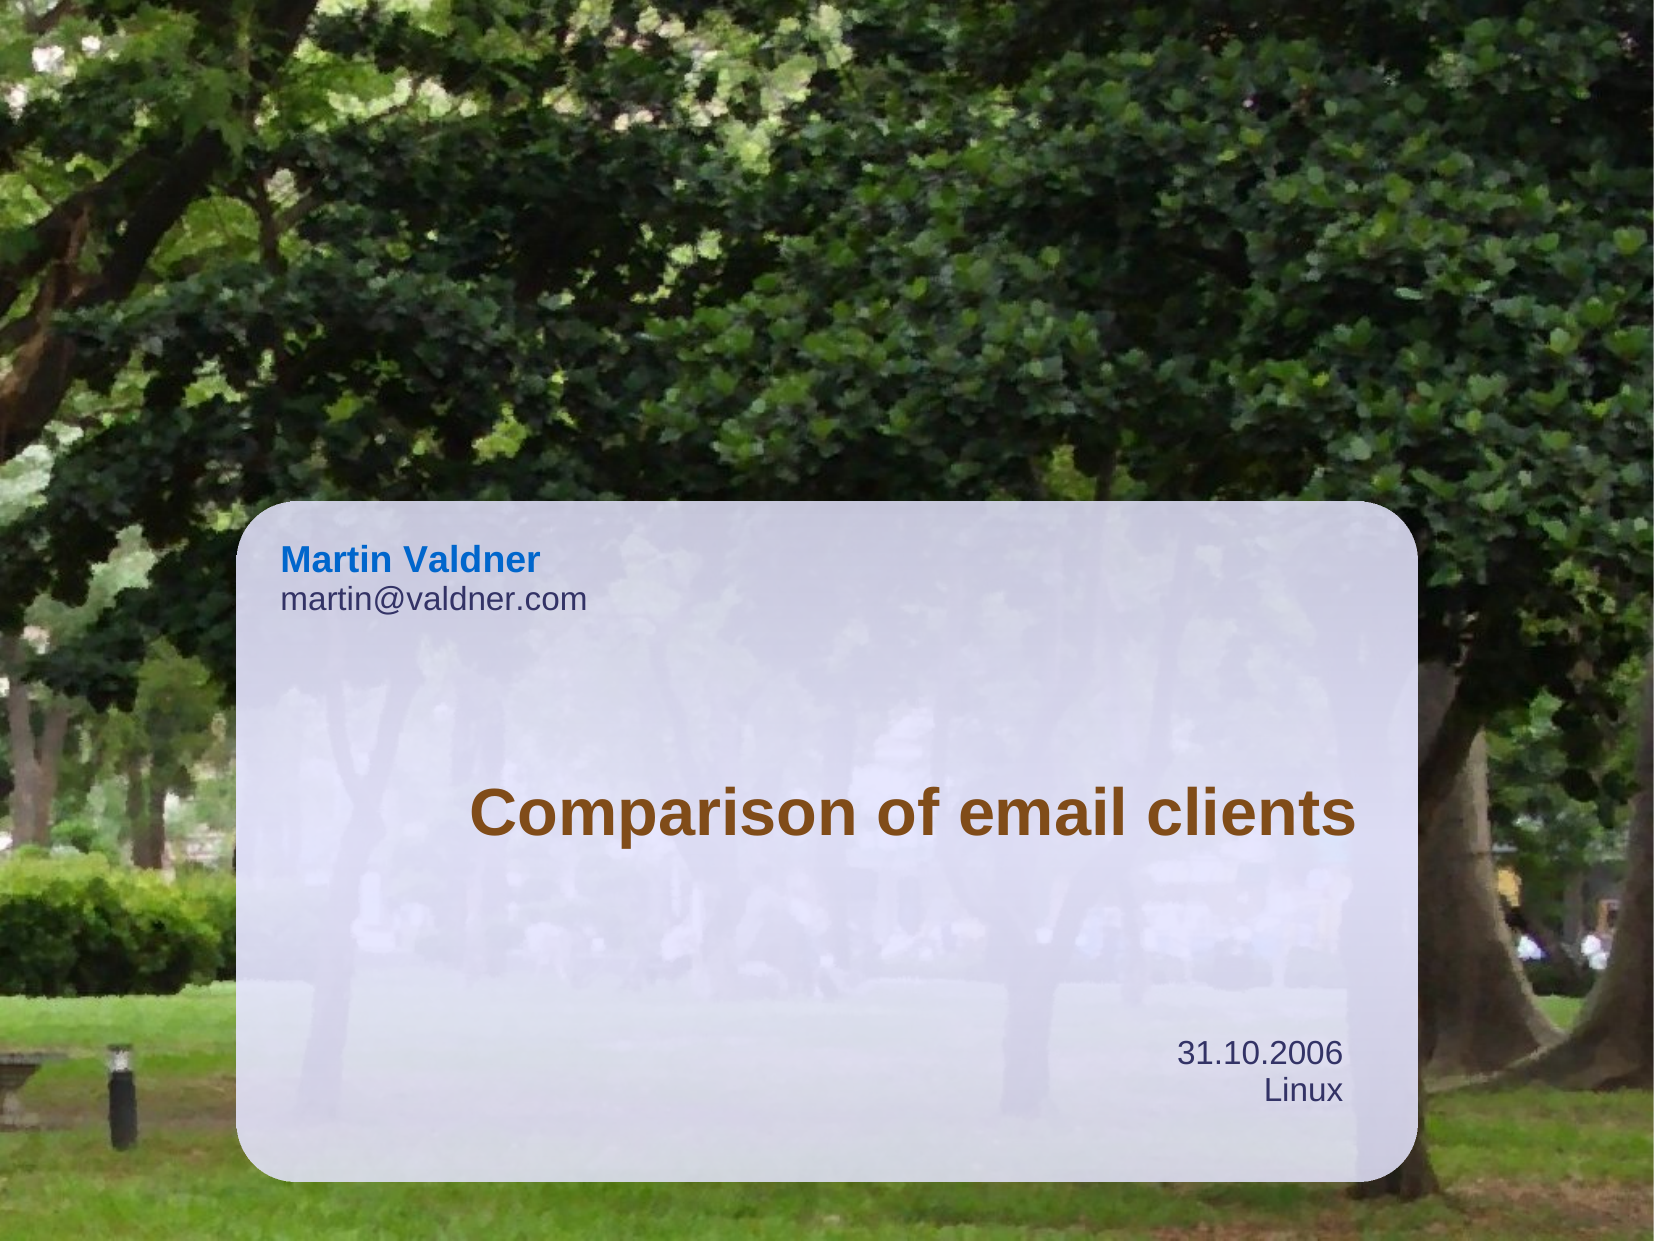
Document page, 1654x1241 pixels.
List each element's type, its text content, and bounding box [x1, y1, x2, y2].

title Comparison of email clients [354, 738, 1359, 886]
picture [0, 0, 1654, 1241]
